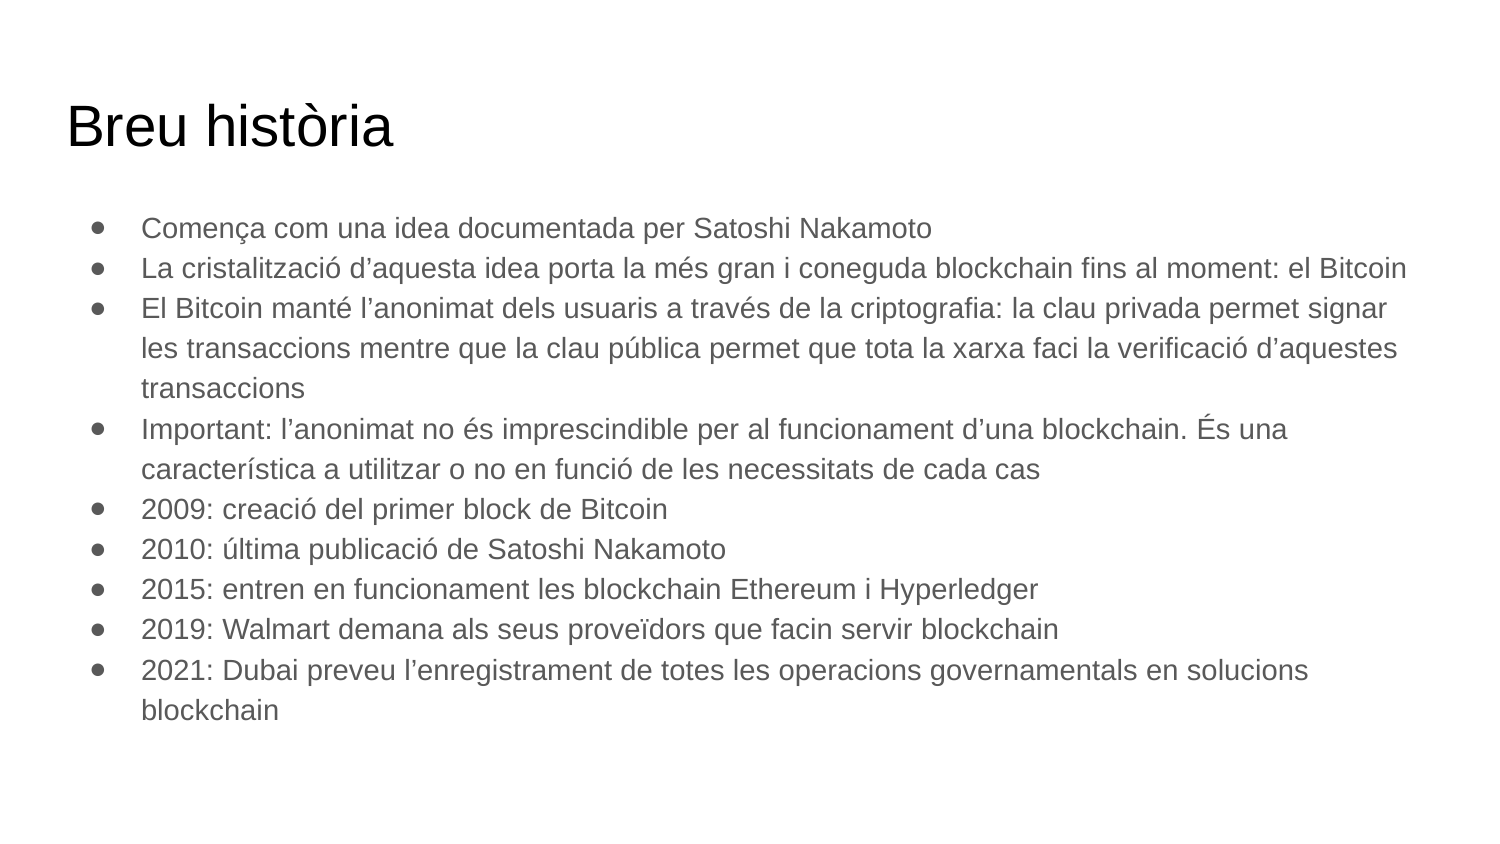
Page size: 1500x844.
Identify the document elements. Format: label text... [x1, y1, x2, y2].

title Breu història [51, 72, 1449, 167]
list Comença com una idea documentada per Satoshi Nakamoto La cristalització d’aquesta idea porta la més gran i coneguda blockchain fins al moment: el Bitcoin El Bitcoin manté l’anonimat dels usuaris a través de la criptografia: la clau privada permet signar les transaccions mentre que la clau pública permet que tota la xarxa faci la verificació d’aquestes transaccions Important: l’anonimat no és imprescindible per al funcionament d’una blockchain. És una característica a utilitzar o no en funció de les necessitats de cada cas 2009: creació del primer block de Bitcoin 2010: última publicació de Satoshi Nakamoto 2015: entren en funcionament les blockchain Ethereum i Hyperledger 2019: Walmart demana als seus proveïdors que facin servir blockchain 2021: Dubai preveu l’enregistrament de totes les operacions governamentals en solucions blockchain [51, 189, 1449, 750]
